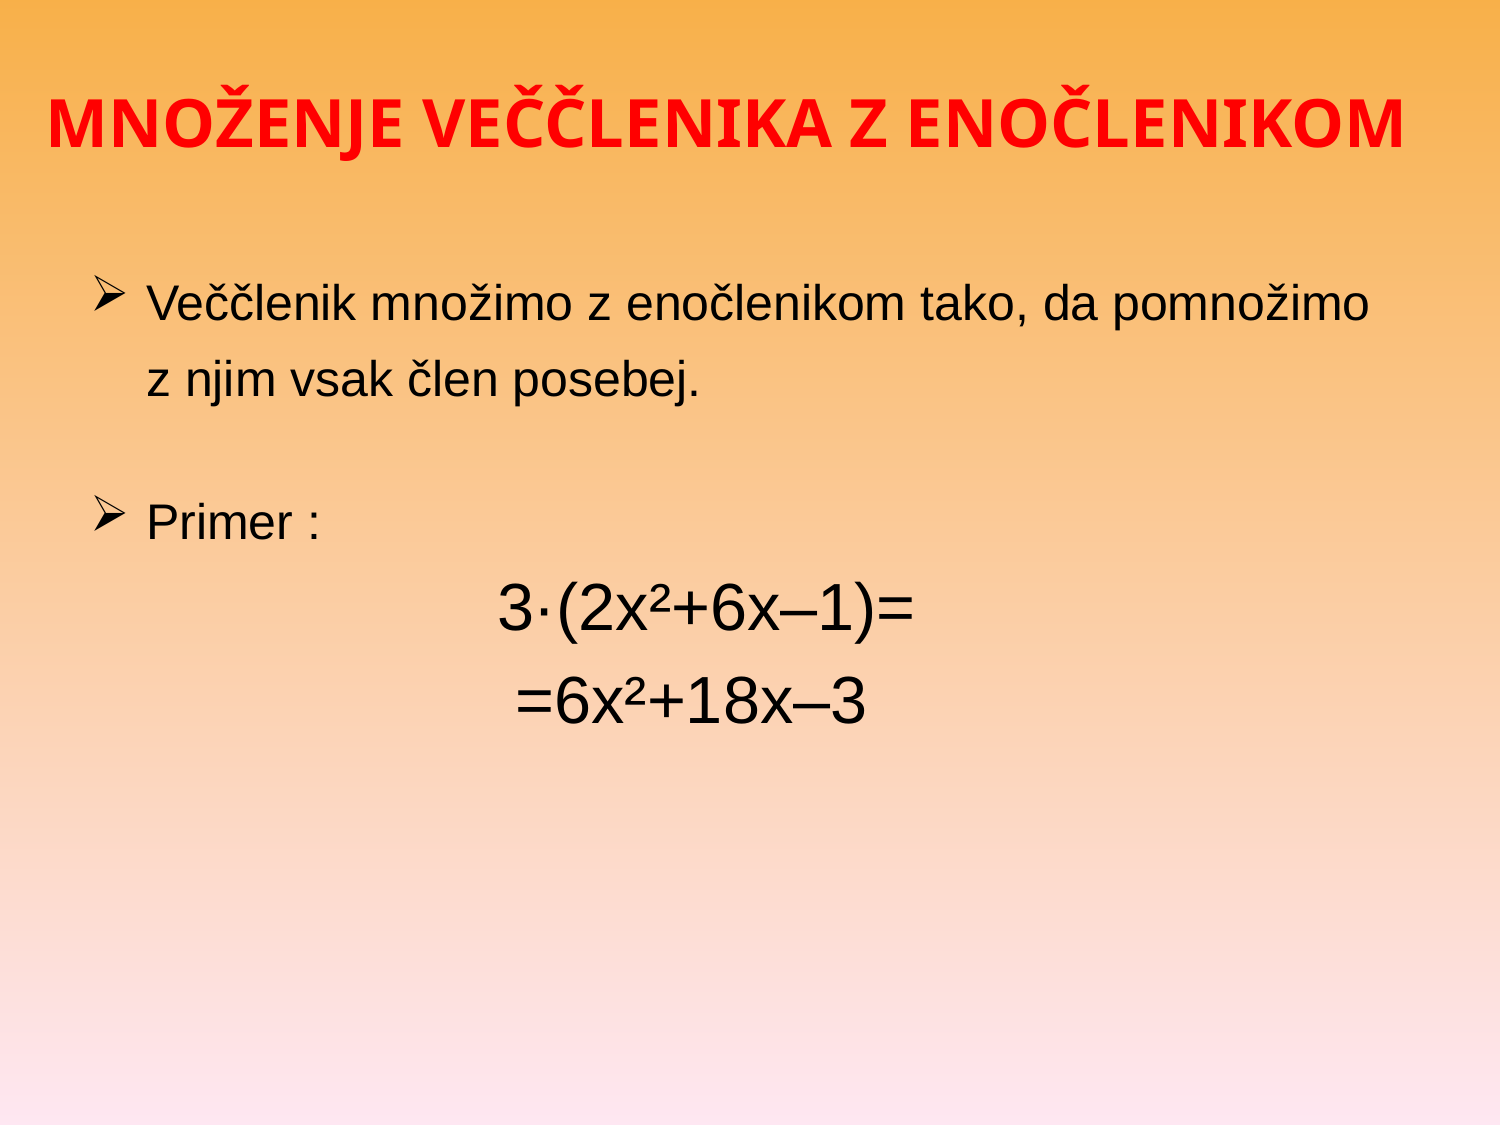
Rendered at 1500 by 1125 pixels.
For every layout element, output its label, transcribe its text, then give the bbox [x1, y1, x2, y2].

title MNOŽENJE VEČČLENIKA Z ENOČLENIKOM [29, 45, 1425, 197]
list Veččlenik množimo z enočlenikom tako, da pomnožimo z njim vsak člen posebej. Primer : 3·(2x²+6x–1)= =6x²+18x–3 [75, 262, 1425, 1005]
